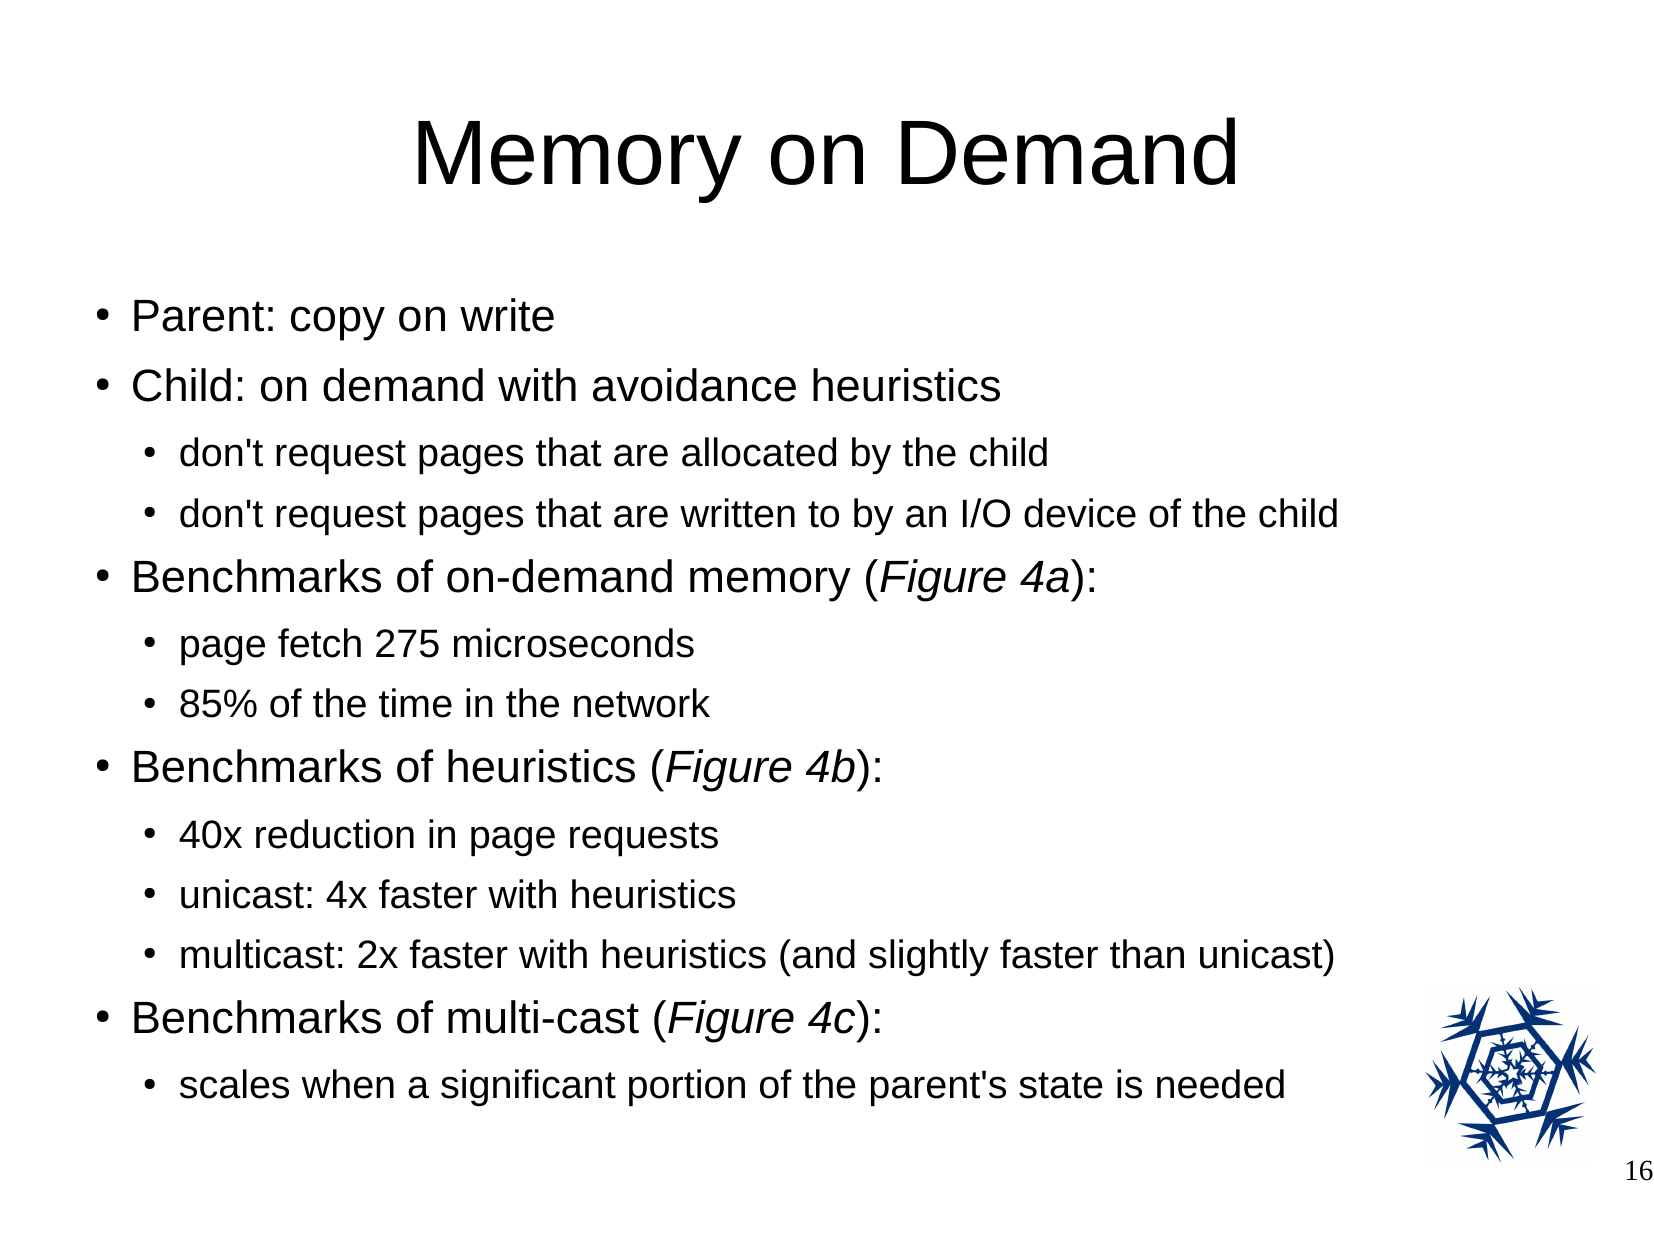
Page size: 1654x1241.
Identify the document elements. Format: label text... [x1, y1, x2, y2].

list Parent: copy on write Child: on demand with avoidance heuristics don't request pages that are allocated by the child don't request pages that are written to by an I/O device of the child Benchmarks of on-demand memory (Figure 4a): page fetch 275 microseconds 85% of the time in the network Benchmarks of heuristics (Figure 4b): 40x reduction in page requests unicast: 4x faster with heuristics multicast: 2x faster with heuristics (and slightly faster than unicast) Benchmarks of multi-cast (Figure 4c): scales when a significant portion of the parent's state is needed [82, 290, 1571, 1109]
picture [1425, 986, 1596, 1163]
title Memory on Demand [82, 49, 1571, 257]
